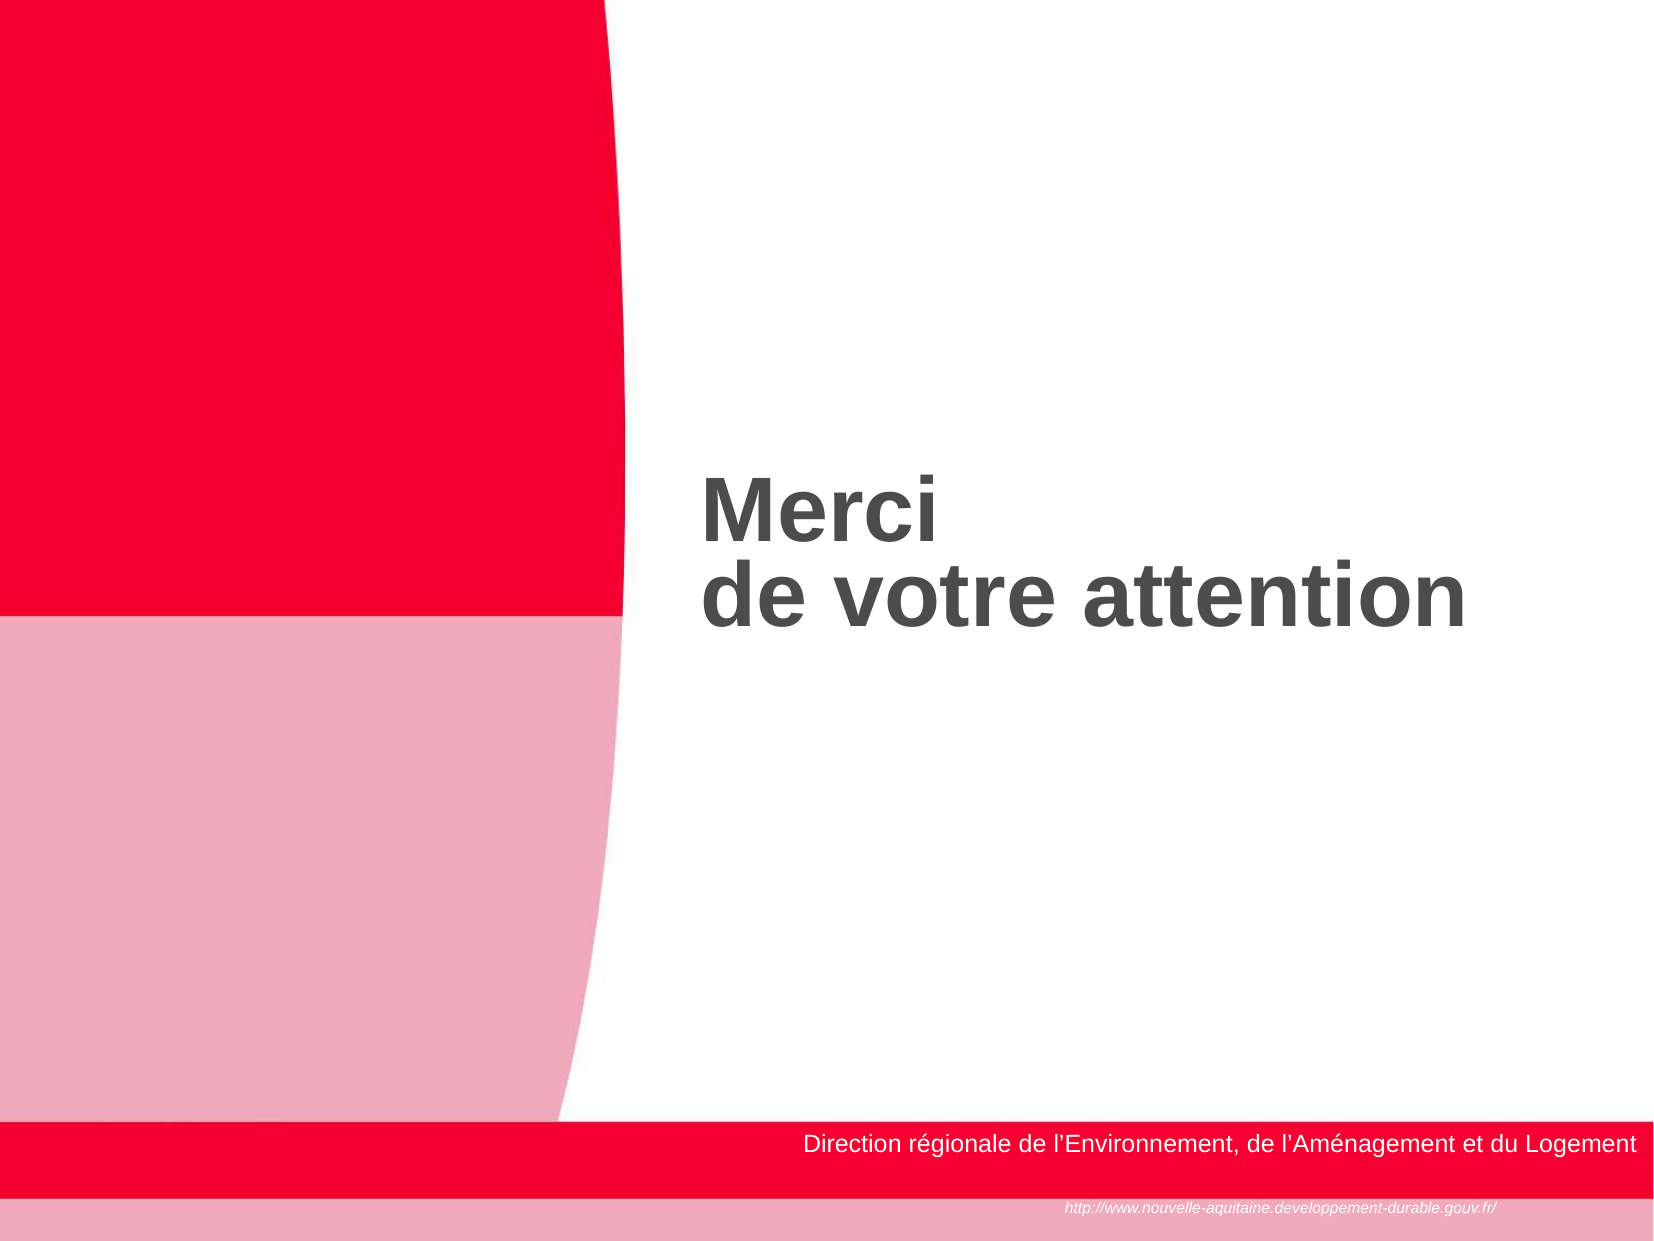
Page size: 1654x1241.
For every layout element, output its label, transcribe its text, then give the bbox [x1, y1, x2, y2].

text_box Merci de votre attention [686, 461, 1485, 672]
picture [0, 0, 1654, 1241]
